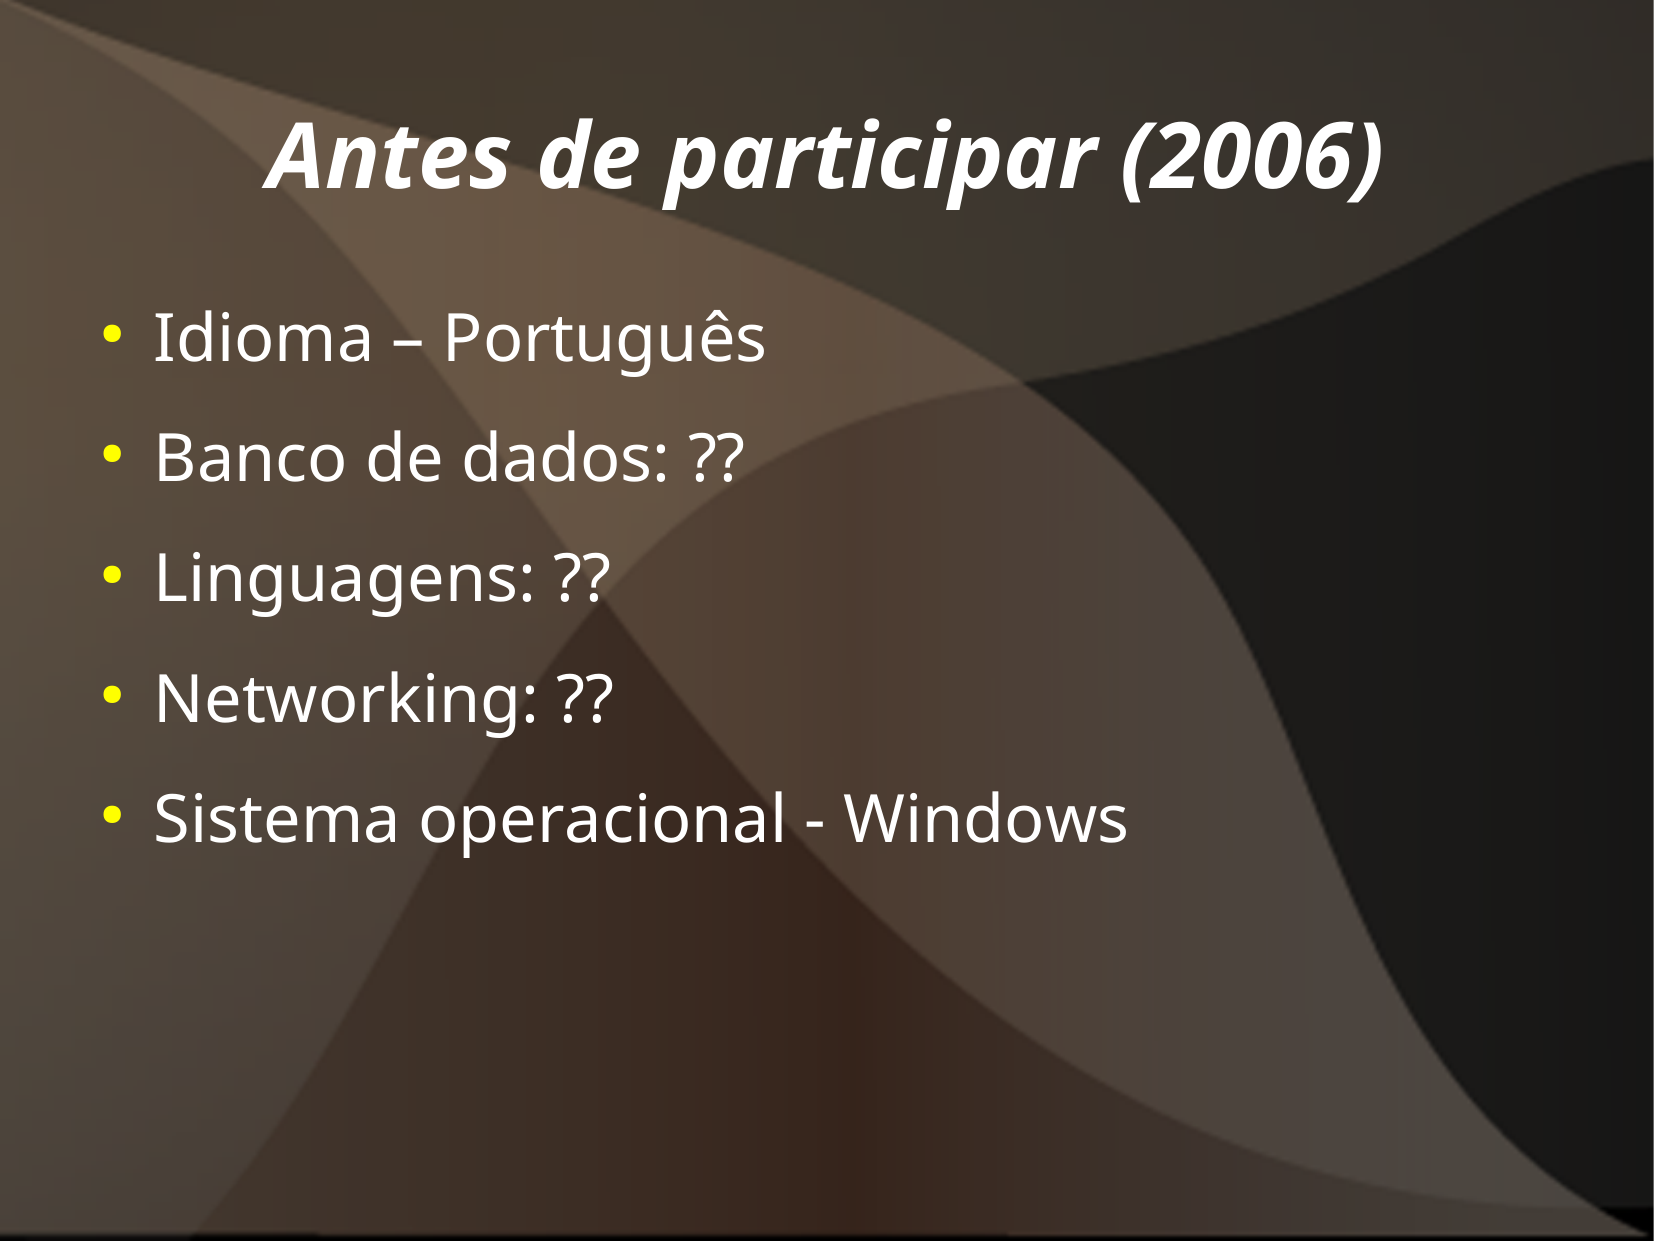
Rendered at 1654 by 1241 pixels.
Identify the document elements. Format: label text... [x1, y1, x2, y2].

title Antes de participar (2006) [82, 49, 1571, 257]
list Idioma – Português Banco de dados: ?? Linguagens: ?? Networking: ?? Sistema operacional - Windows [82, 290, 1571, 995]
picture [0, 0, 1654, 1241]
